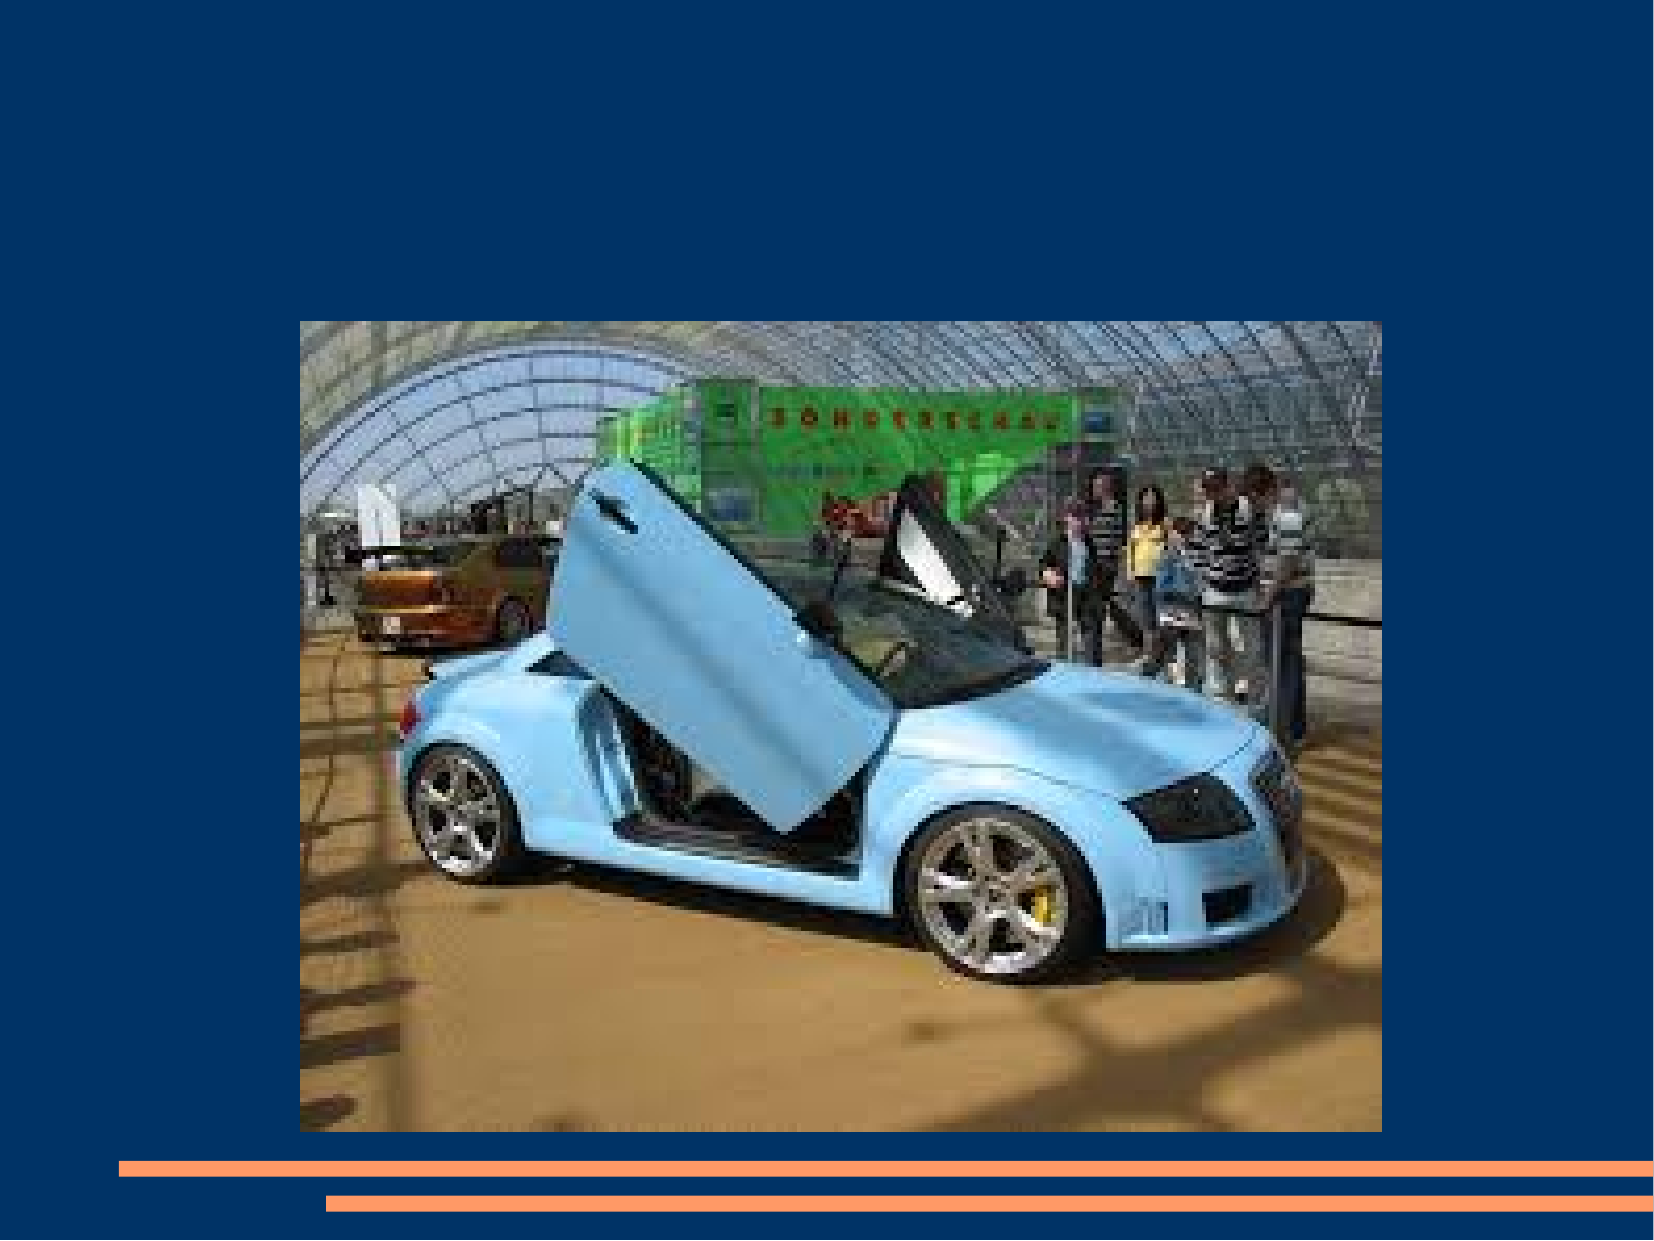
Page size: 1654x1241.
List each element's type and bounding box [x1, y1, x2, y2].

picture [300, 321, 1382, 1132]
